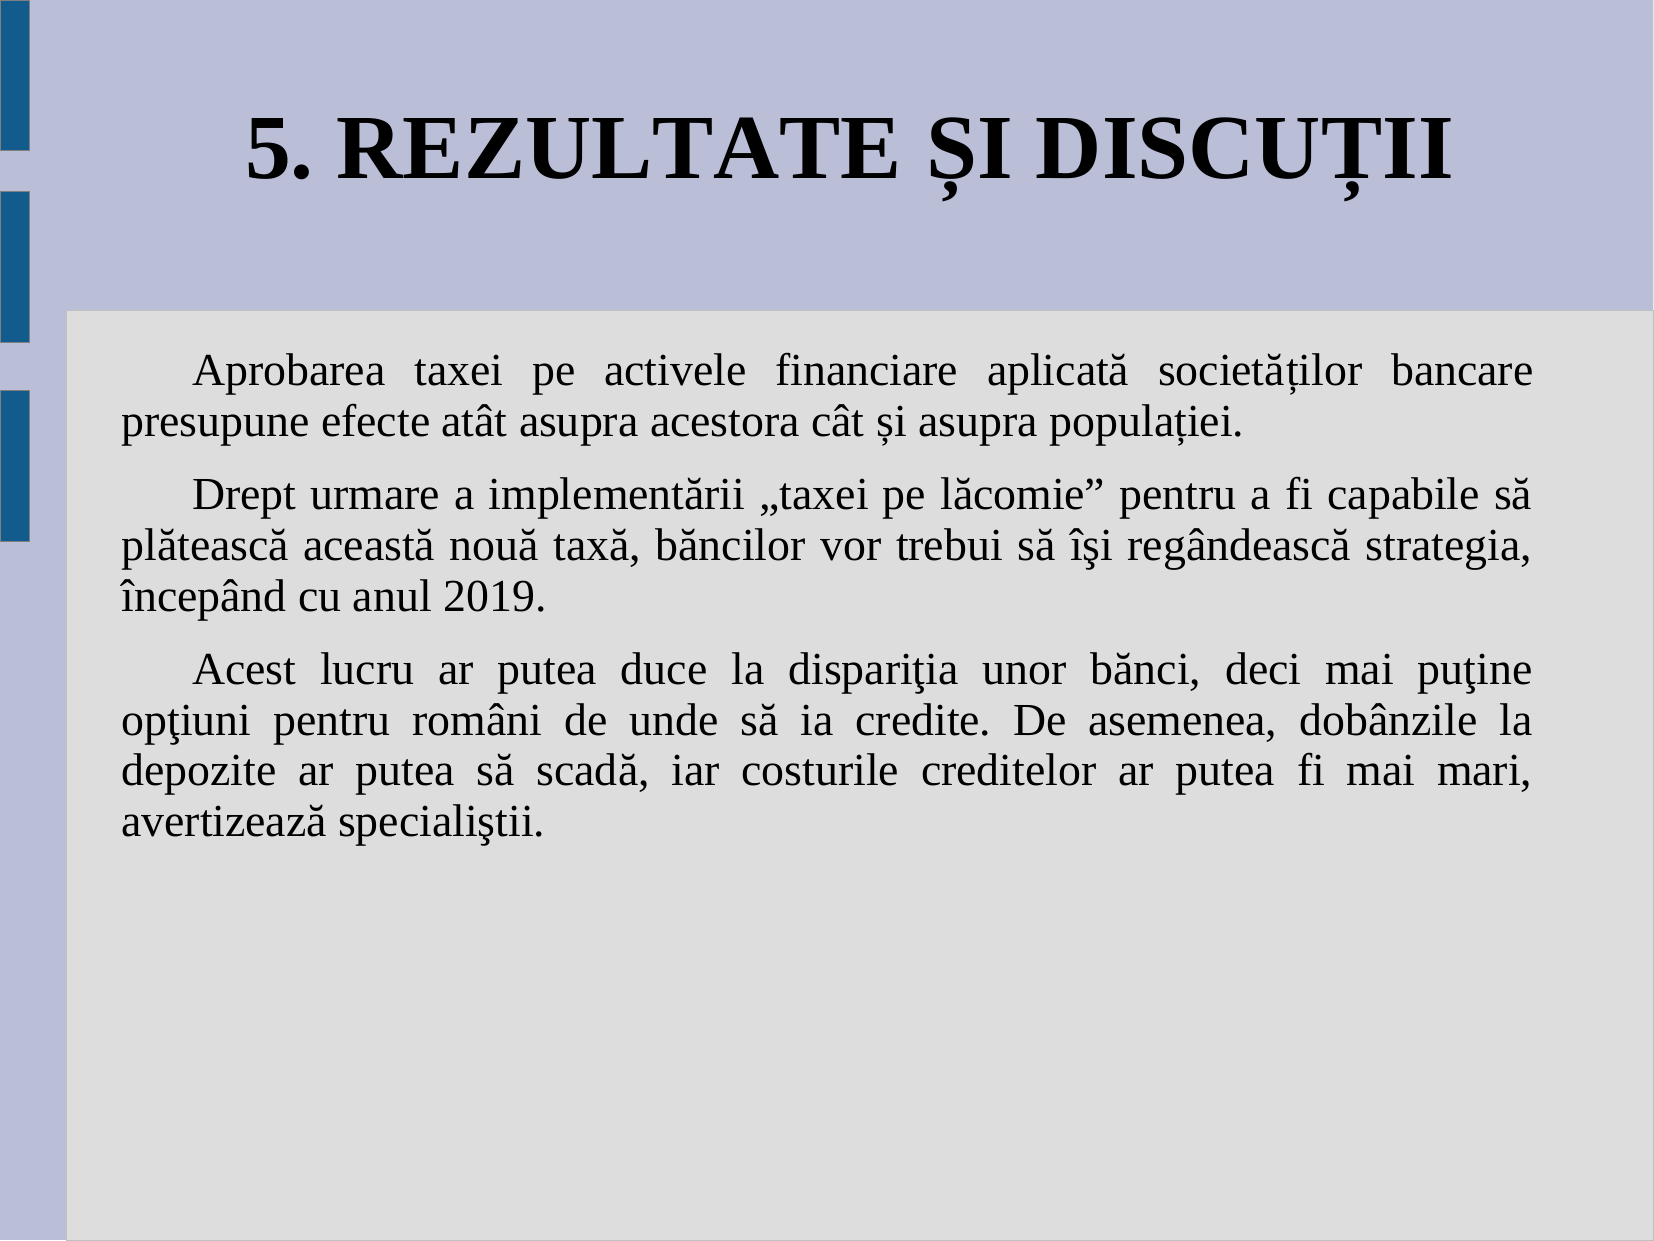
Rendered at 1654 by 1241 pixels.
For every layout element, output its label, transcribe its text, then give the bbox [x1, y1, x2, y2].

list Aprobarea taxei pe activele financiare aplicată societăților bancare presupune efecte atât asupra acestora cât și asupra populației. Drept urmare a implementării „taxei pe lăcomie” pentru a fi capabile să plătească această nouă taxă, băncilor vor trebui să îşi regândească strategia, începând cu anul 2019. Acest lucru ar putea duce la dispariţia unor bănci, deci mai puţine opţiuni pentru români de unde să ia credite. De asemenea, dobânzile la depozite ar putea să scadă, iar costurile creditelor ar putea fi mai mari, avertizează specialiştii. [121, 344, 1534, 1127]
title 5. REZULTATE ȘI DISCUȚII [121, 43, 1534, 252]
